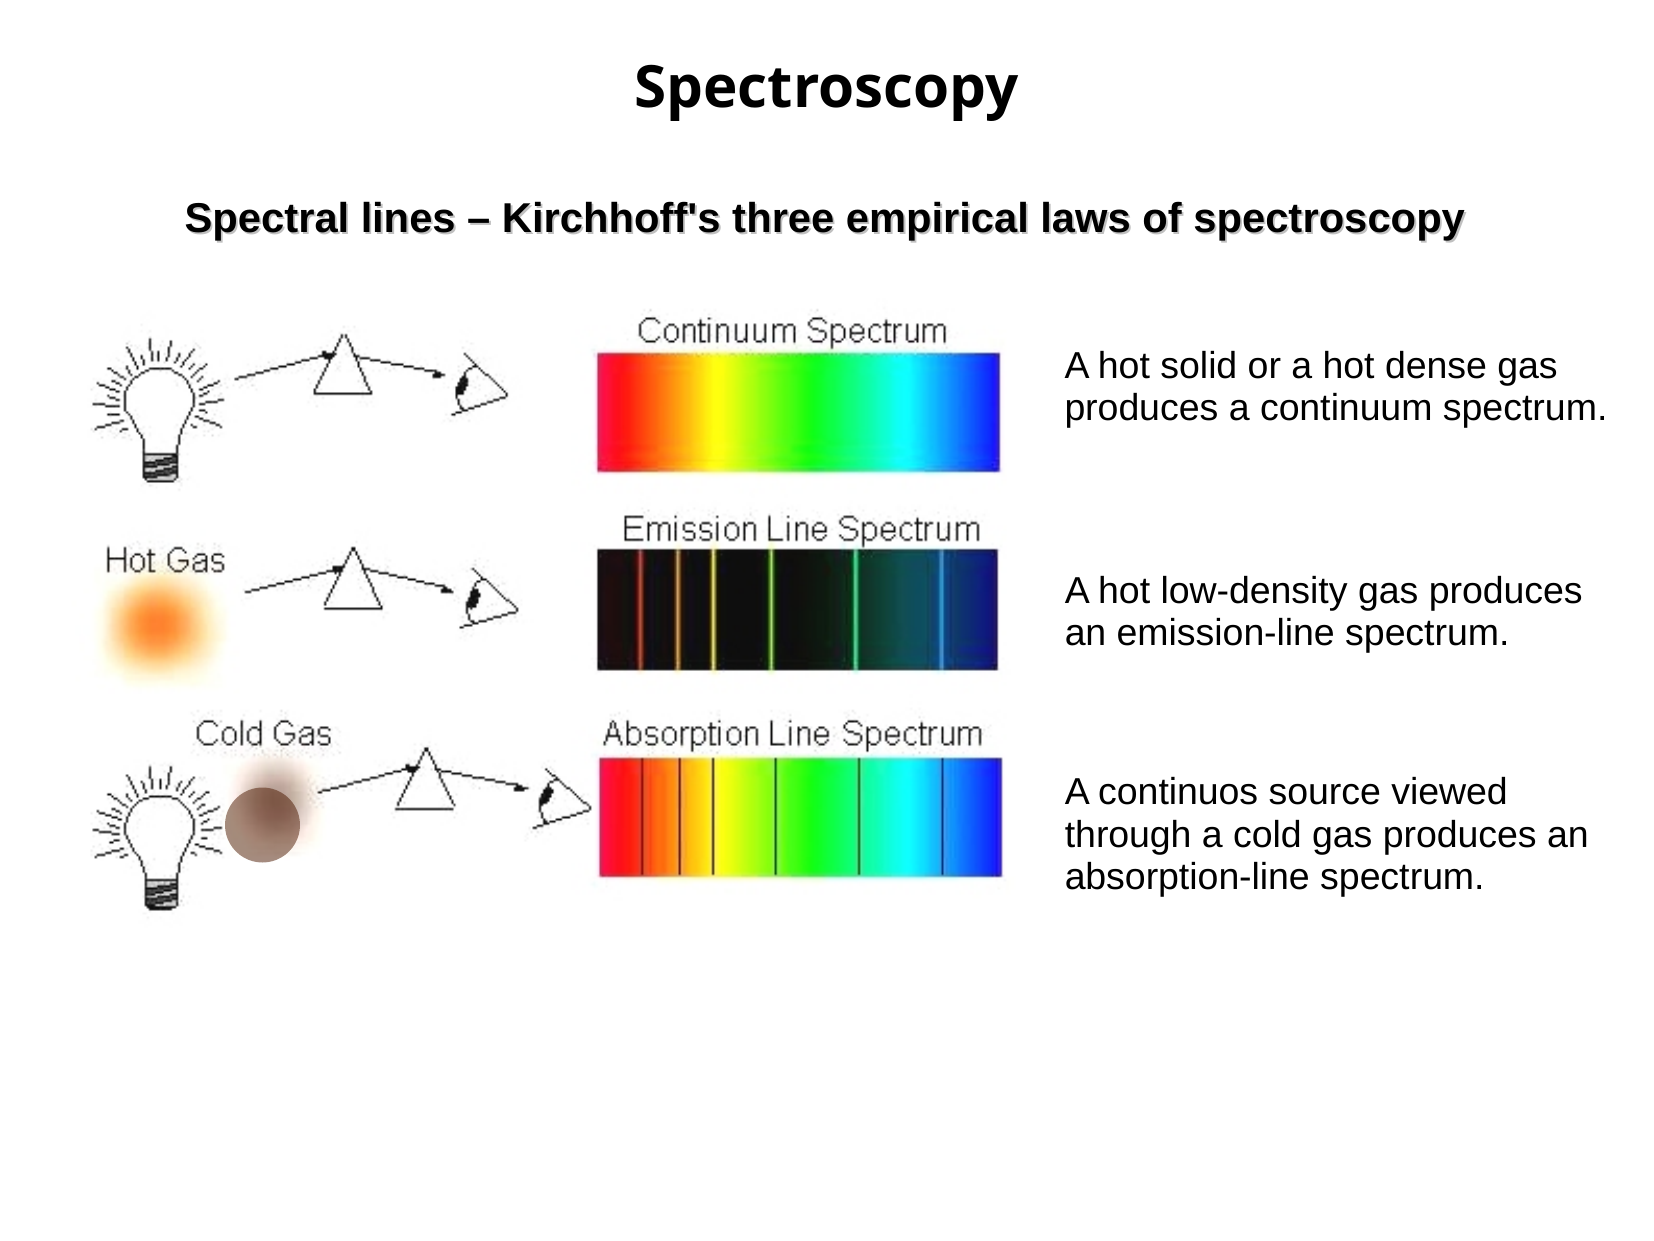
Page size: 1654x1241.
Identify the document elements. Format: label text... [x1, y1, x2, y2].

picture [39, 293, 1088, 938]
text_box A hot solid or a hot dense gas produces a continuum spectrum. [1049, 337, 1654, 437]
text_box A continuos source viewed through a cold gas produces an absorption-line spectrum. [1050, 763, 1613, 905]
text_box A hot low-density gas produces an emission-line spectrum. [1050, 562, 1613, 662]
text_box Spectroscopy [0, 37, 1654, 121]
text_box [225, 787, 301, 863]
text_box Spectral lines – Kirchhoff's three empirical laws of spectroscopy [112, 187, 1538, 333]
